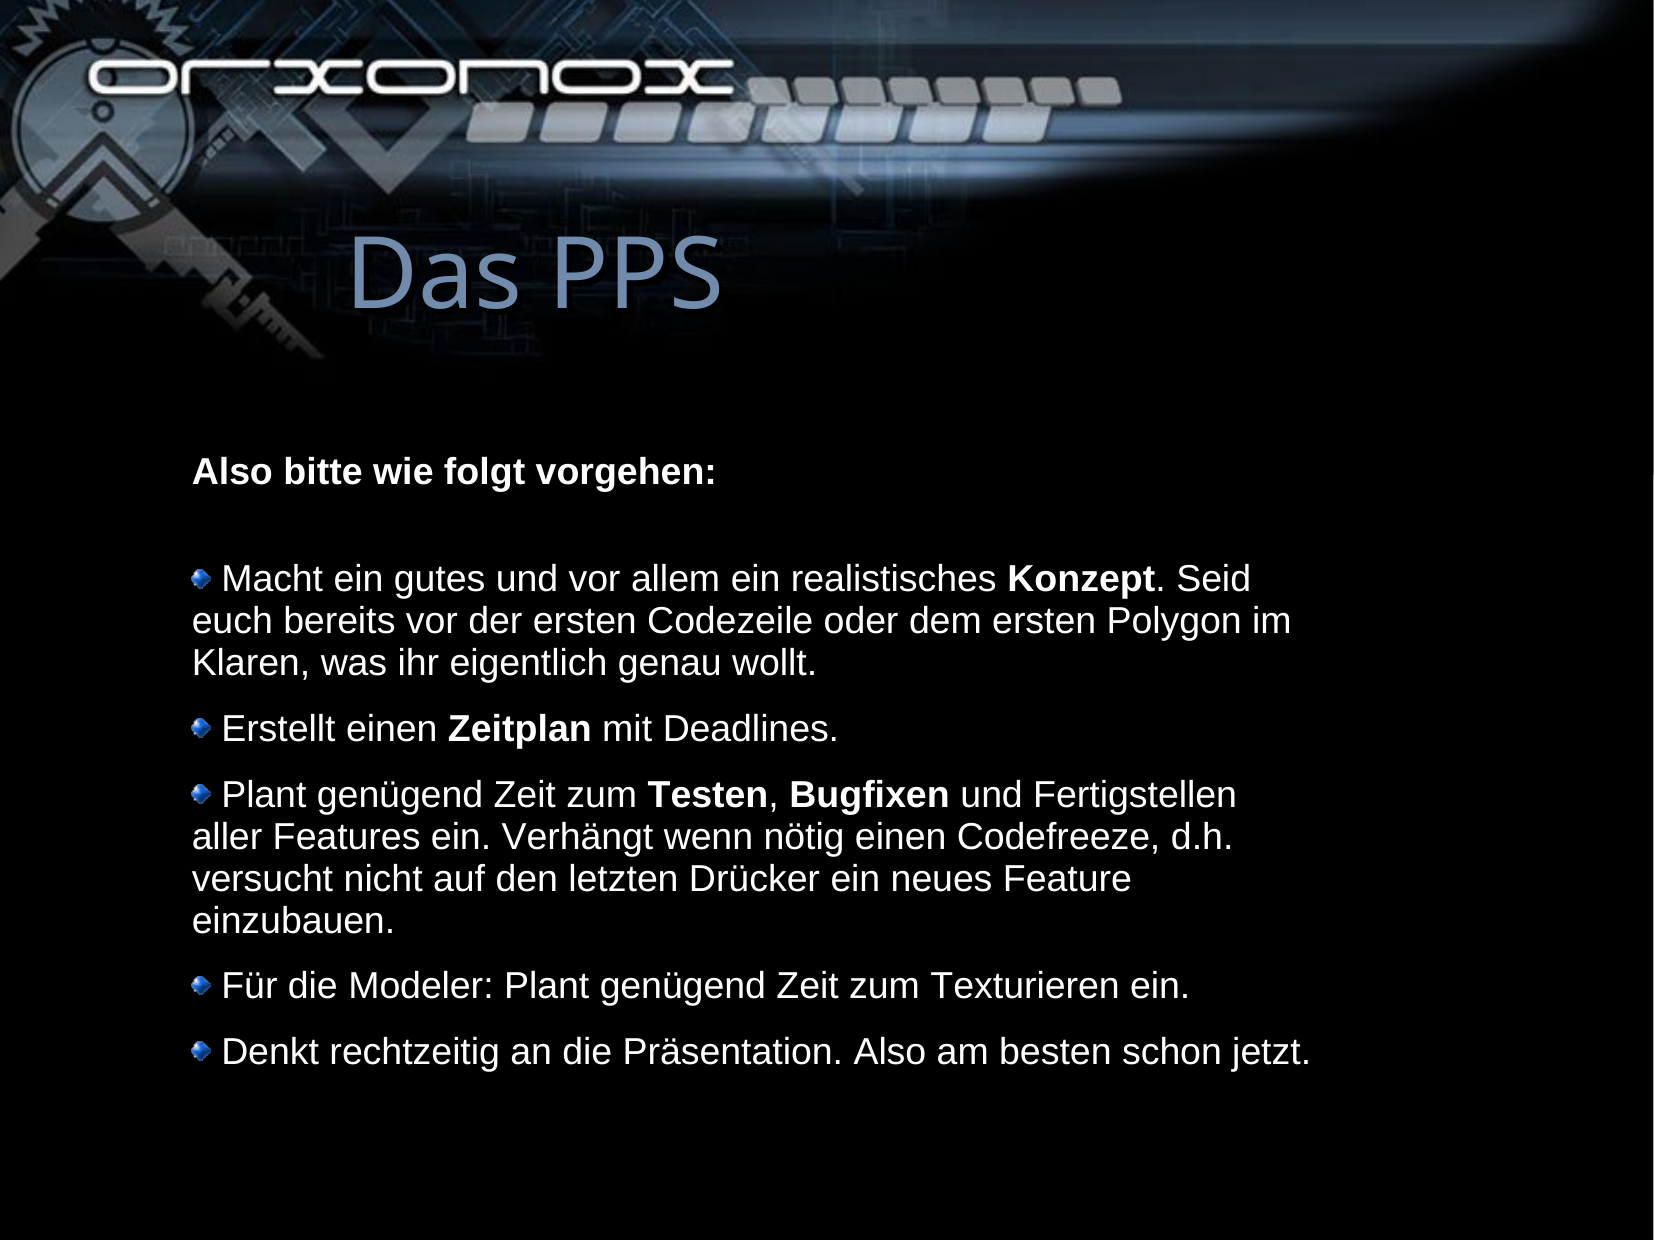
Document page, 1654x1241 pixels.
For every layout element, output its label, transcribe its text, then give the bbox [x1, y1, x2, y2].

text_box Also bitte wie folgt vorgehen: Macht ein gutes und vor allem ein realistisches Konzept. Seid euch bereits vor der ersten Codezeile oder dem ersten Polygon im Klaren, was ihr eigentlich genau wollt. Erstellt einen Zeitplan mit Deadlines. Plant genügend Zeit zum Testen, Bugfixen und Fertigstellen aller Features ein. Verhängt wenn nötig einen Codefreeze, d.h. versucht nicht auf den letzten Drücker ein neues Feature einzubauen. Für die Modeler: Plant genügend Zeit zum Texturieren ein. Denkt rechtzeitig an die Präsentation. Also am besten schon jetzt. [177, 442, 1329, 1080]
text_box Das PPS [330, 194, 1306, 250]
picture [0, 0, 1654, 475]
